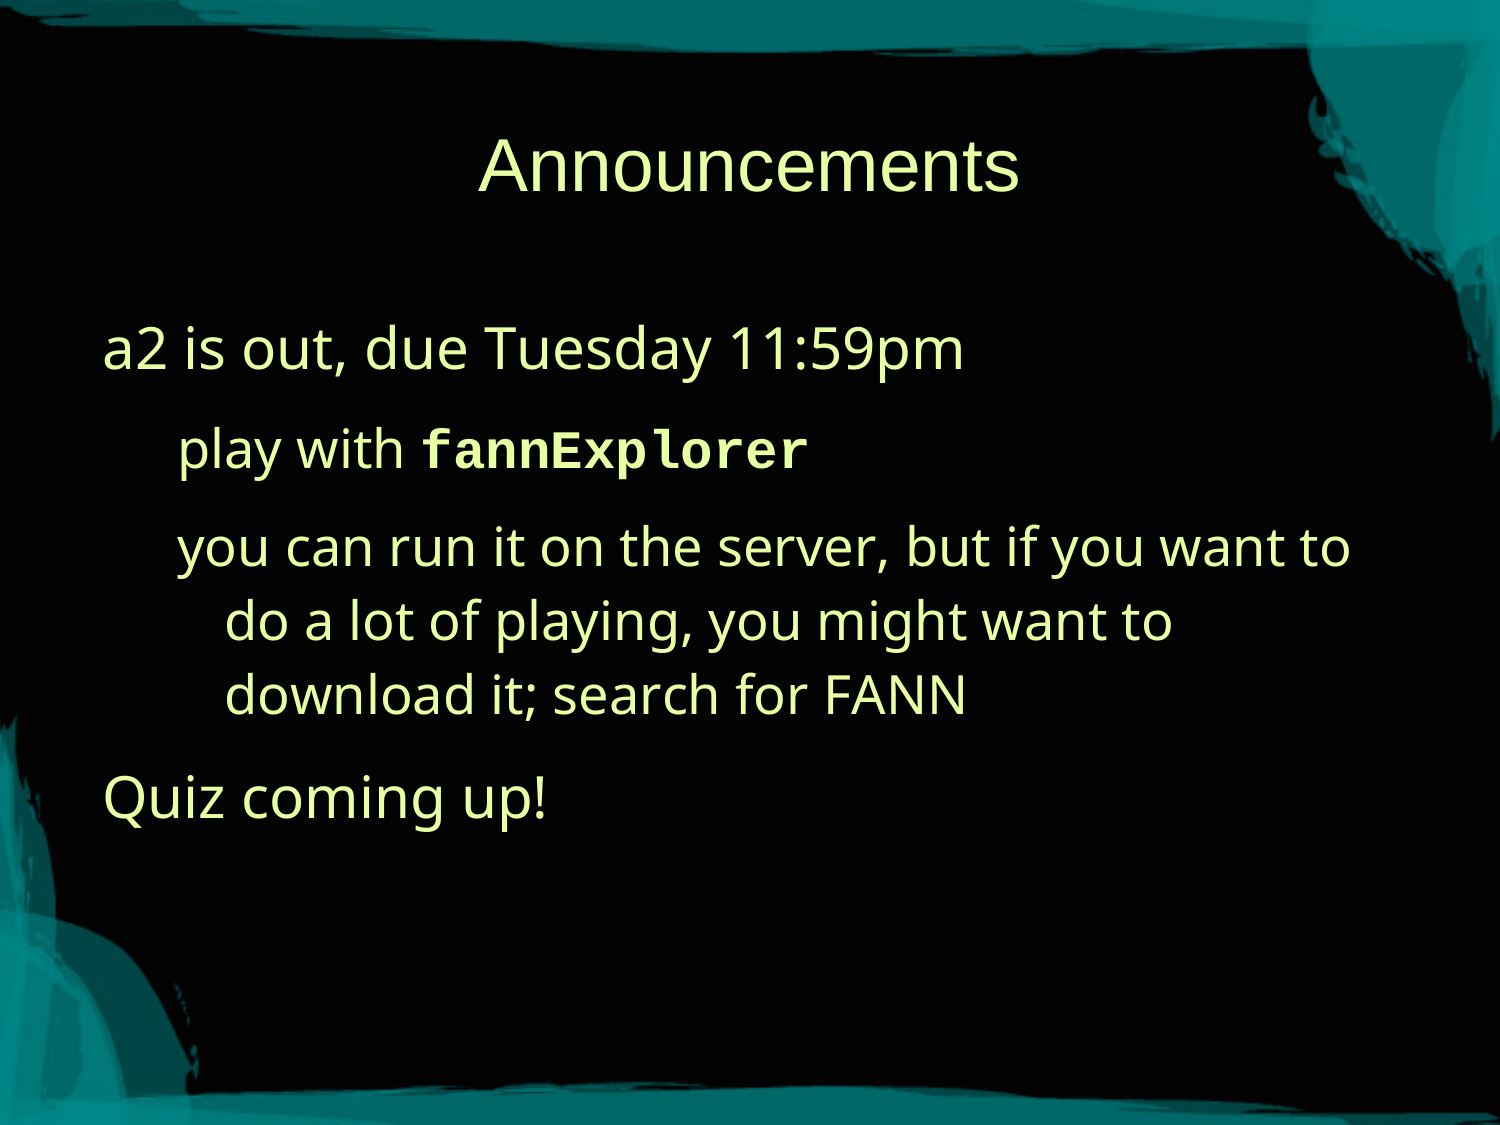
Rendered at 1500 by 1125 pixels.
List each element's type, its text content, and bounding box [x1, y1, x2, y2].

picture [0, 0, 1500, 1125]
title Announcements [87, 69, 1413, 263]
list a2 is out, due Tuesday 11:59pm play with fannExplorer you can run it on the server, but if you want to do a lot of playing, you might want to download it; search for FANN Quiz coming up! [87, 299, 1413, 1026]
